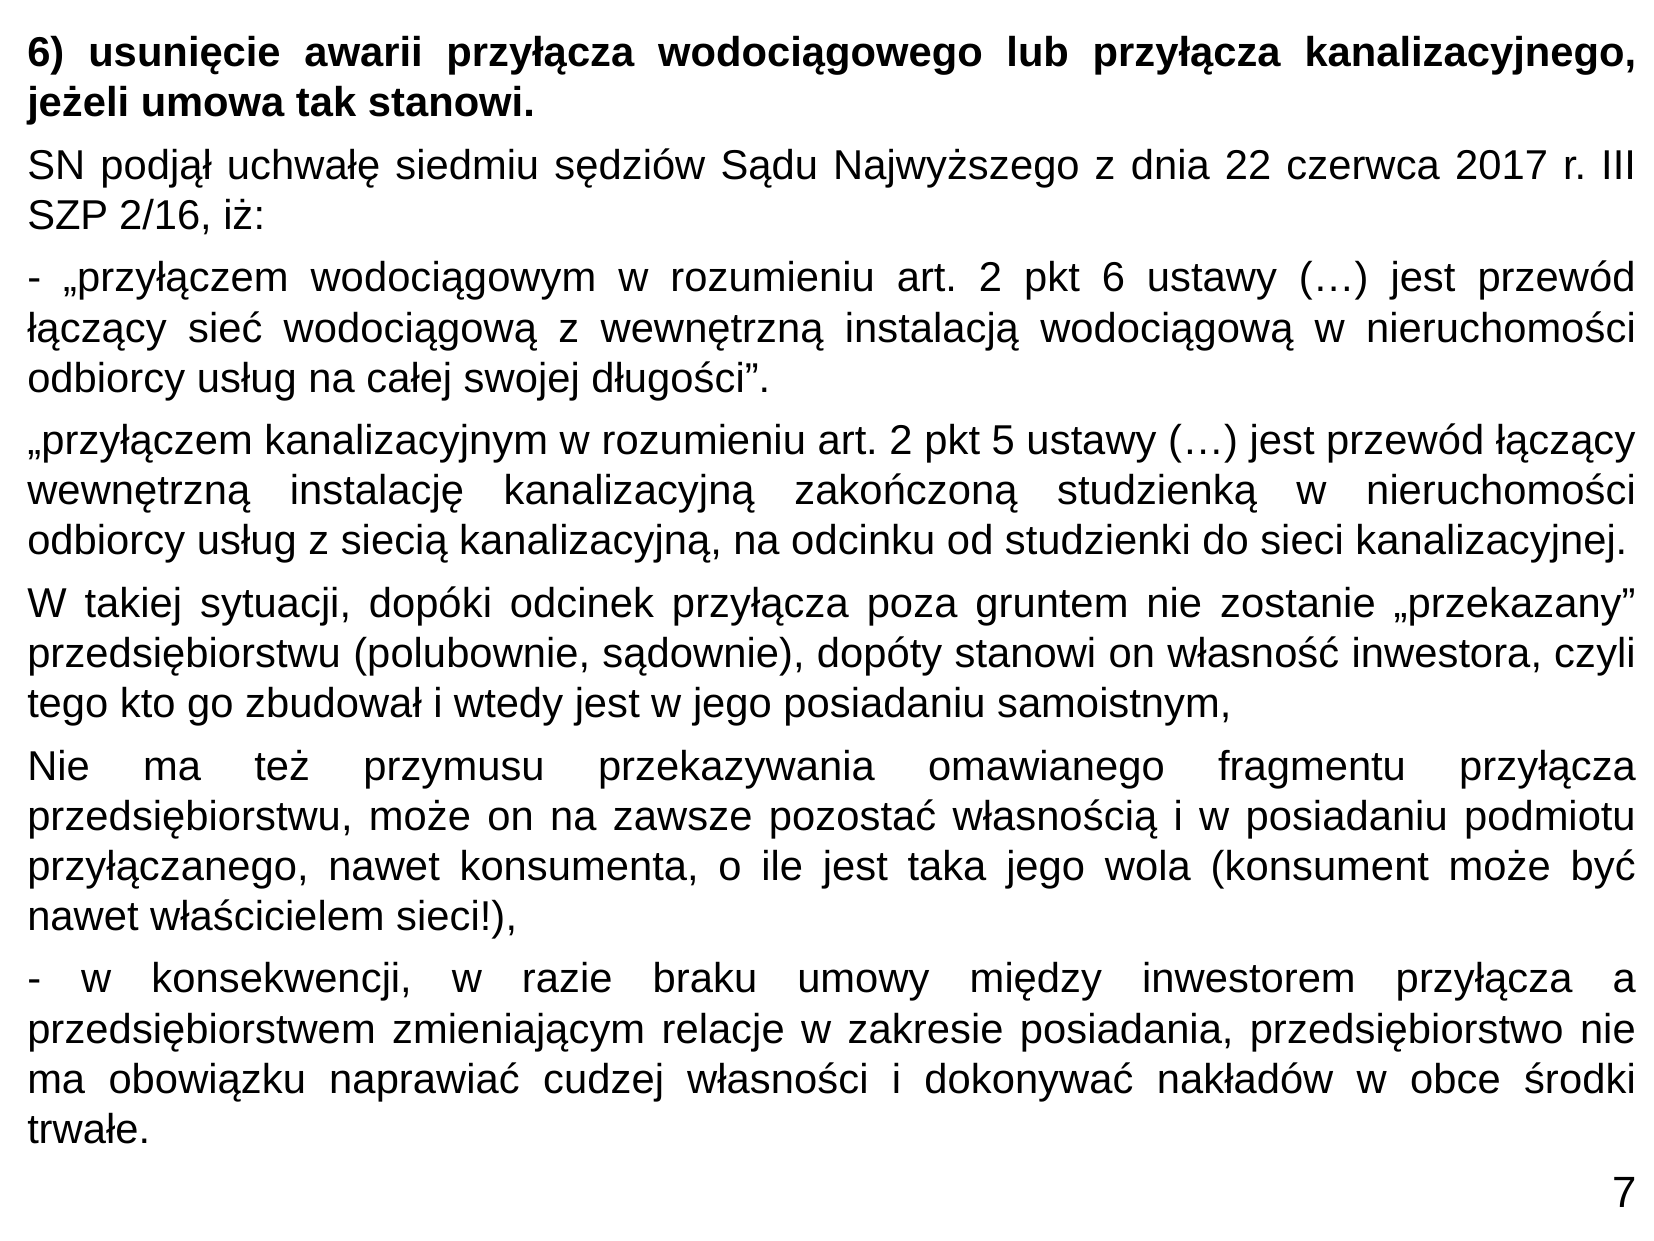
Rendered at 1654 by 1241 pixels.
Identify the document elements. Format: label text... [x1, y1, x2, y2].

list 6) usunięcie awarii przyłącza wodociągowego lub przyłącza kanalizacyjnego, jeżeli umowa tak stanowi. SN podjął uchwałę siedmiu sędziów Sądu Najwyższego z dnia 22 czerwca 2017 r. III SZP 2/16, iż: - „przyłączem wodociągowym w rozumieniu art. 2 pkt 6 ustawy (…) jest przewód łączący sieć wodociągową z wewnętrzną instalacją wodociągową w nieruchomości odbiorcy usług na całej swojej długości”. „przyłączem kanalizacyjnym w rozumieniu art. 2 pkt 5 ustawy (…) jest przewód łączący wewnętrzną instalację kanalizacyjną zakończoną studzienką w nieruchomości odbiorcy usług z siecią kanalizacyjną, na odcinku od studzienki do sieci kanalizacyjnej. W takiej sytuacji, dopóki odcinek przyłącza poza gruntem nie zostanie „przekazany” przedsiębiorstwu (polubownie, sądownie), dopóty stanowi on własność inwestora, czyli tego kto go zbudował i wtedy jest w jego posiadaniu samoistnym, Nie ma też przymusu przekazywania omawianego fragmentu przyłącza przedsiębiorstwu, może on na zawsze pozostać własnością i w posiadaniu podmiotu przyłączanego, nawet konsumenta, o ile jest taka jego wola (konsument może być nawet właścicielem sieci!), - w konsekwencji, w razie braku umowy między inwestorem przyłącza a przedsiębiorstwem zmieniającym relacje w zakresie posiadania, przedsiębiorstwo nie ma obowiązku naprawiać cudzej własności i dokonywać nakładów w obce środki trwałe. 7 [27, 24, 1637, 1223]
